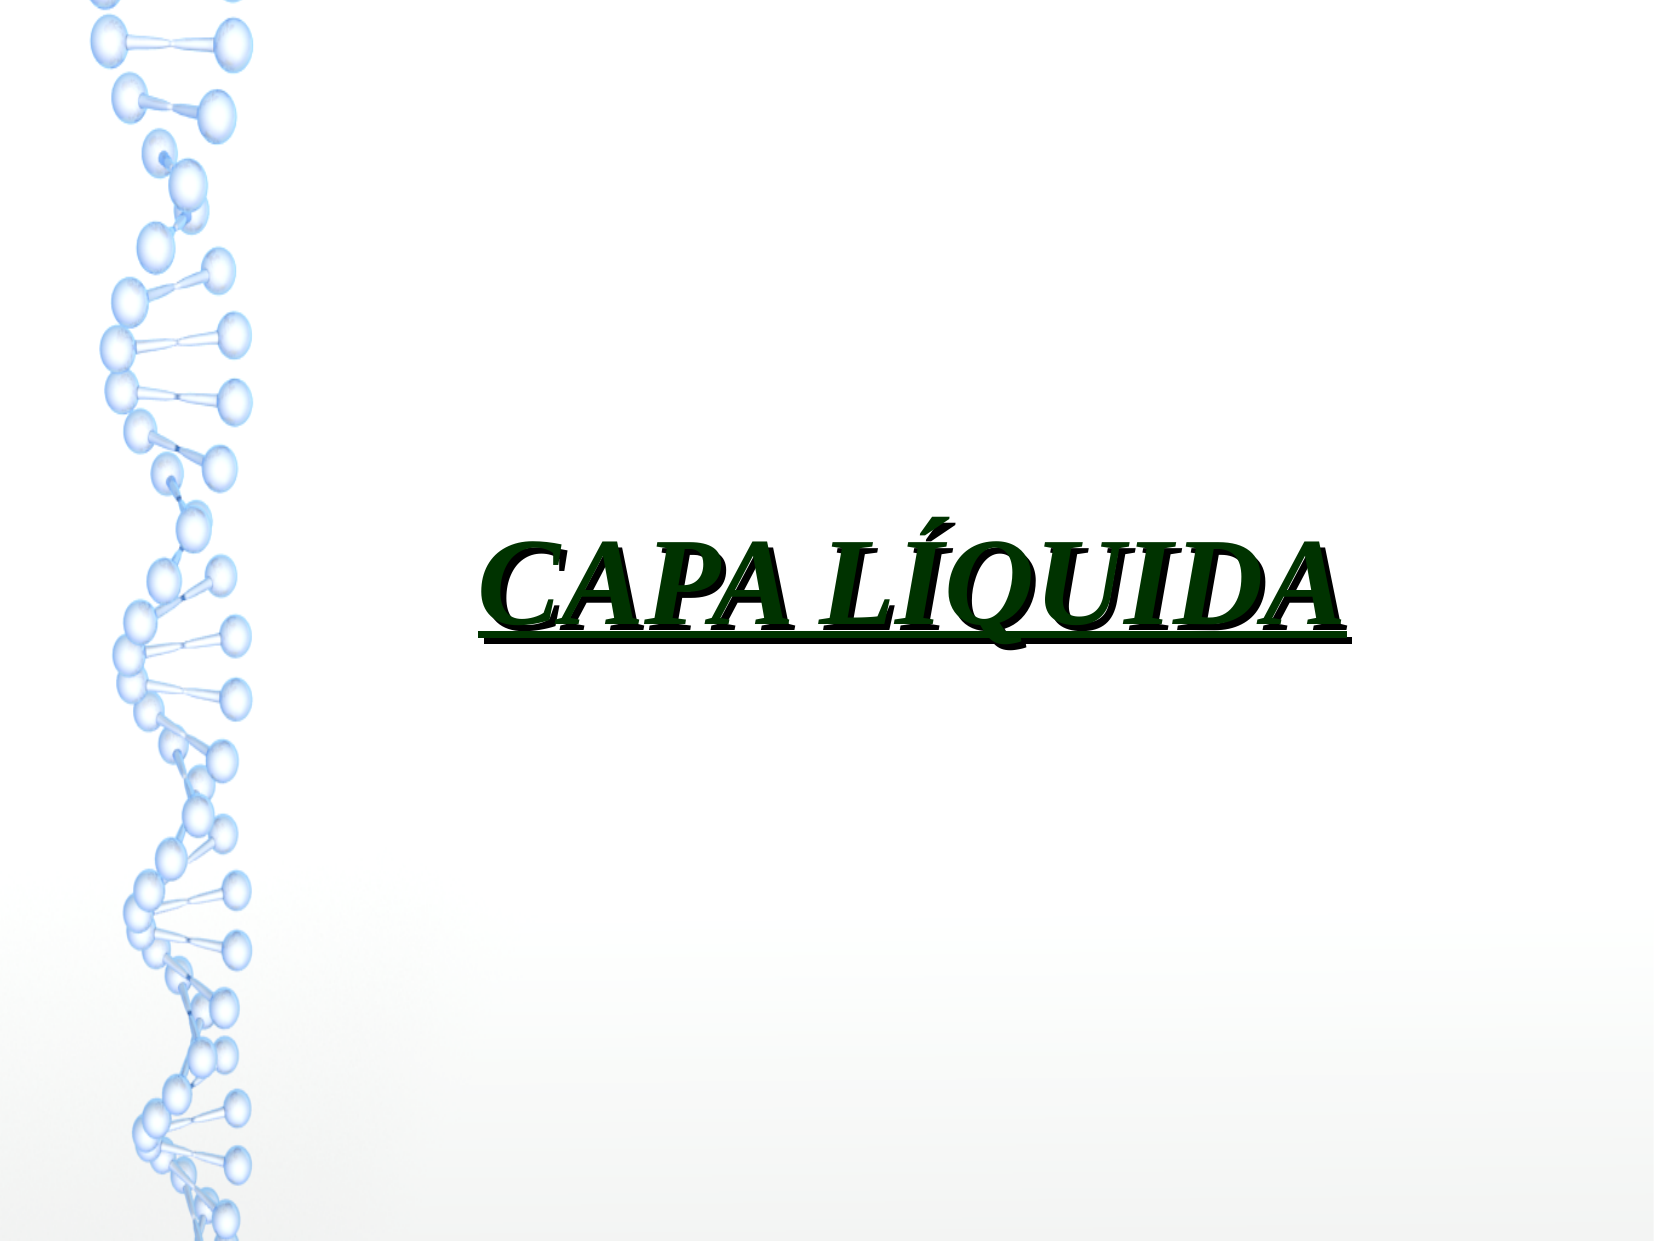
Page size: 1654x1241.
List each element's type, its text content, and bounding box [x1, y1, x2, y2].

picture [0, 0, 1654, 1241]
subtitle CAPA LÍQUIDA [248, 342, 1577, 1062]
